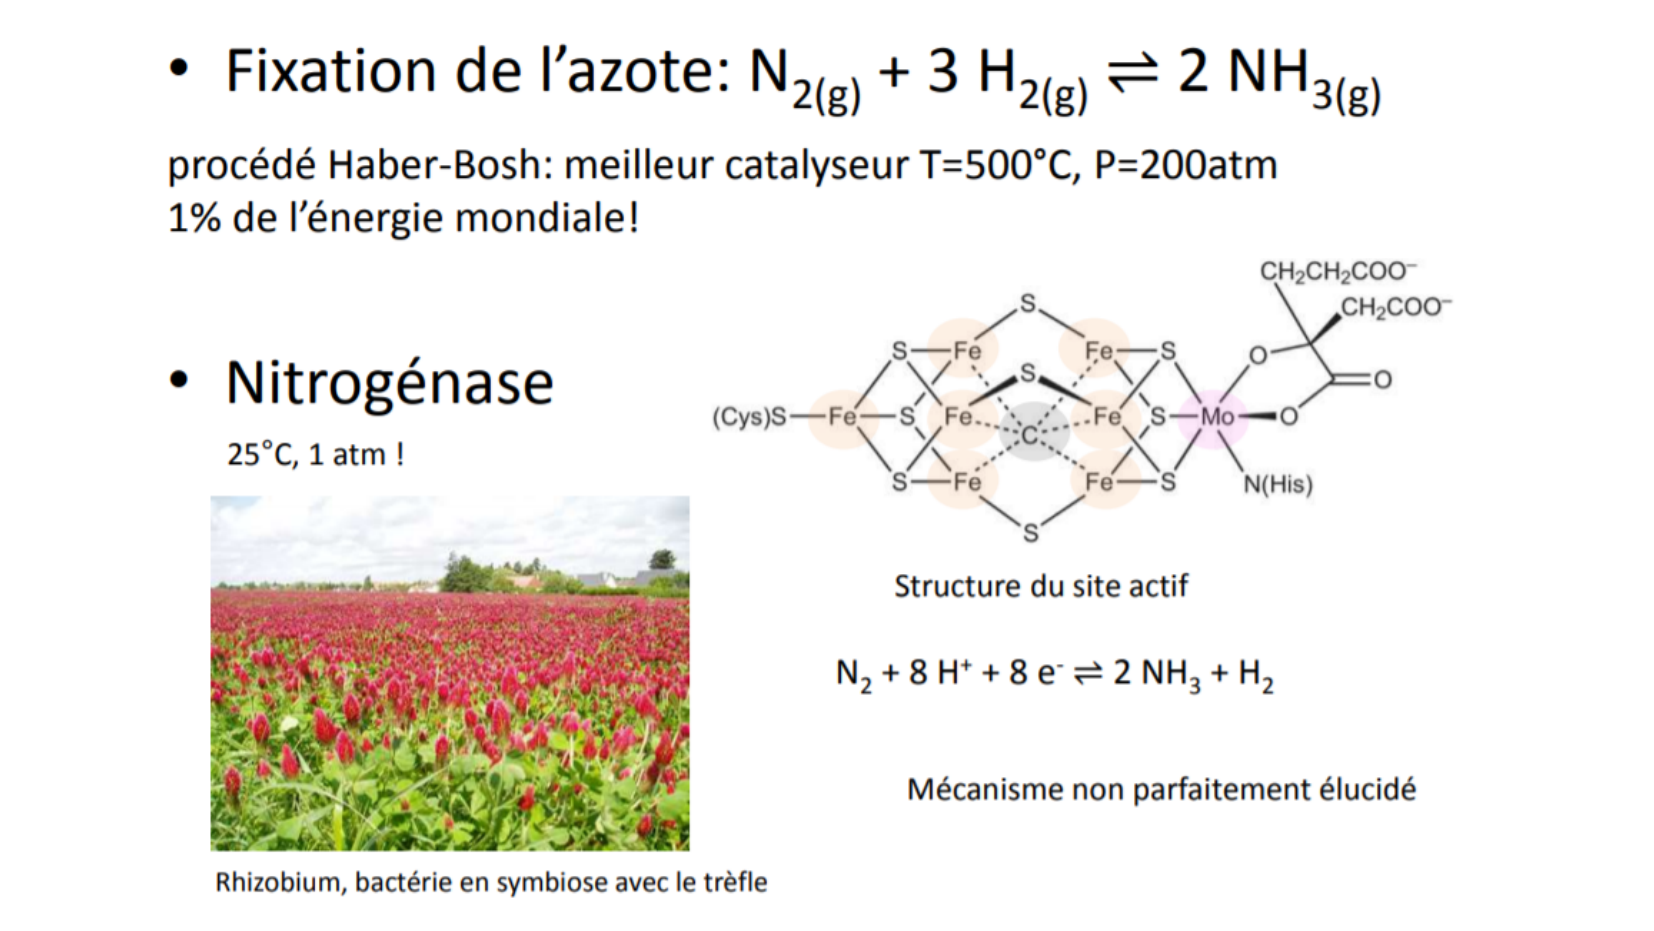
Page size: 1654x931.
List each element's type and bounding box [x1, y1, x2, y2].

picture [155, 11, 1489, 905]
